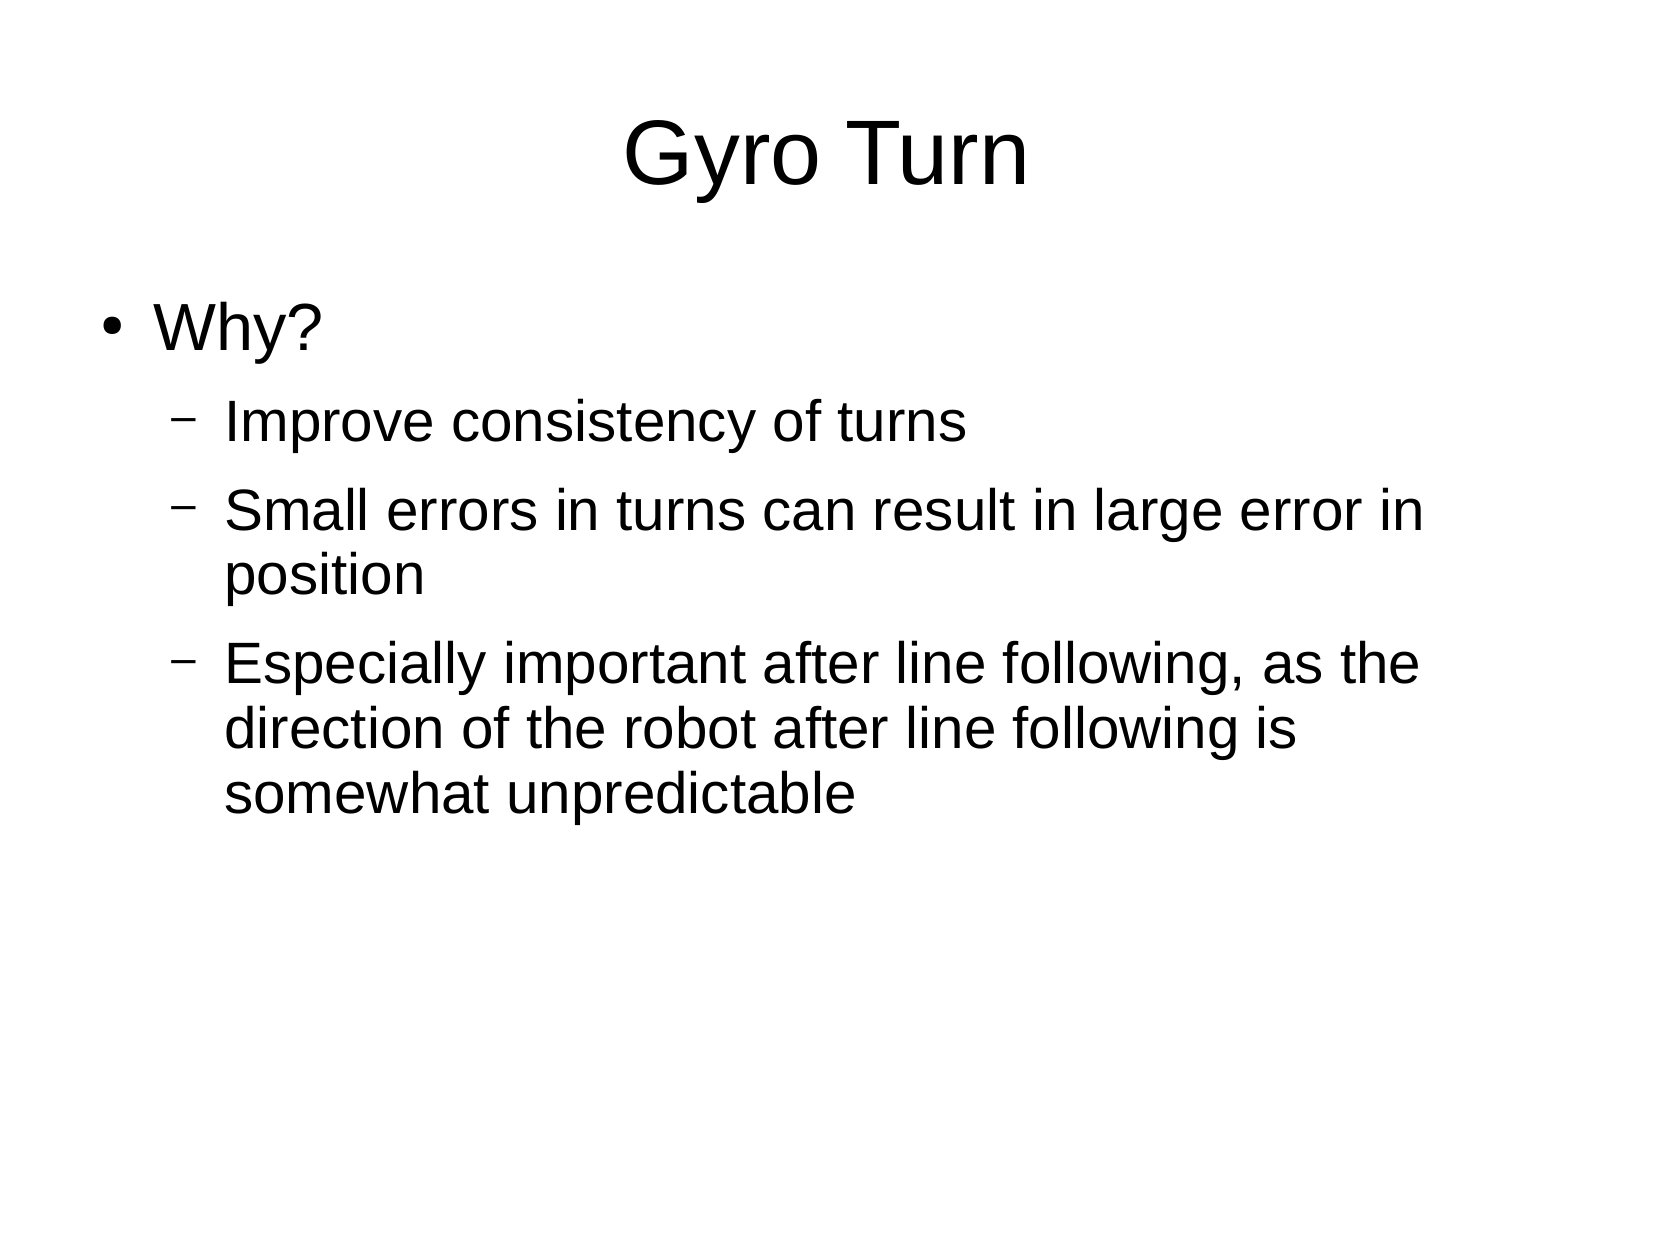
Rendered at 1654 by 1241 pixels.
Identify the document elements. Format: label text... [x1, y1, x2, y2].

title Gyro Turn [82, 49, 1571, 257]
list Why? Improve consistency of turns Small errors in turns can result in large error in position Especially important after line following, as the direction of the robot after line following is somewhat unpredictable [82, 290, 1571, 1010]
